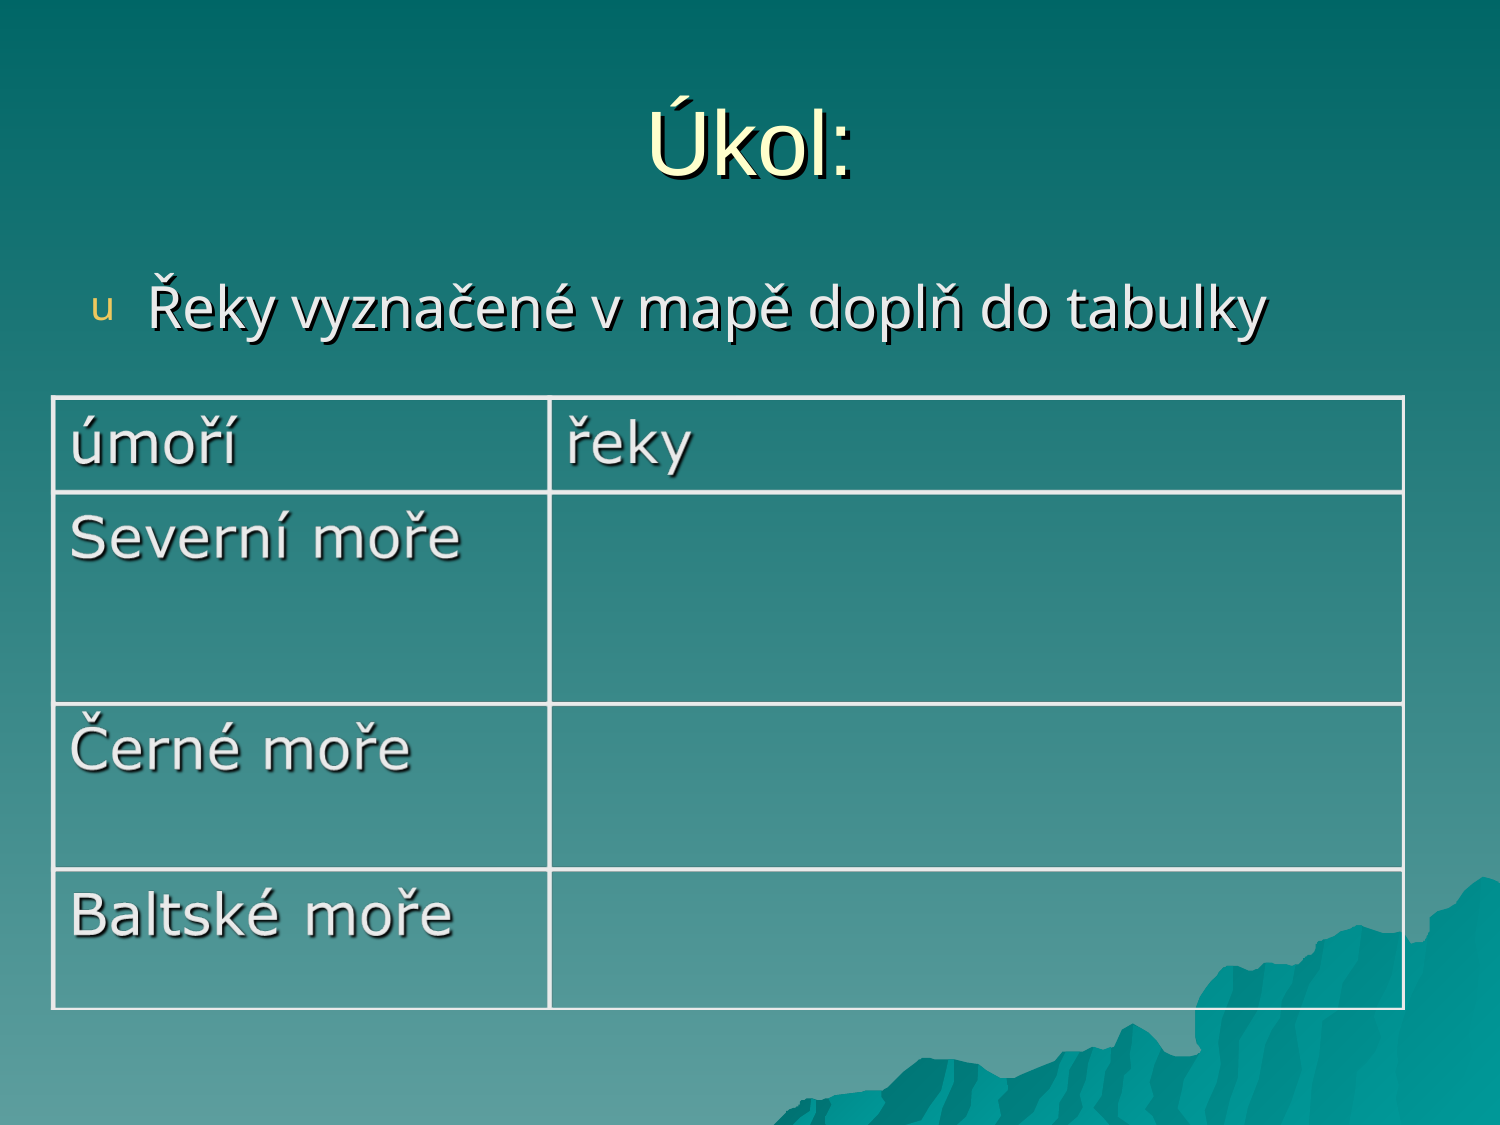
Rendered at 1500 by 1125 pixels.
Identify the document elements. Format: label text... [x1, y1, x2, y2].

list Řeky vyznačené v mapě doplň do tabulky [75, 262, 1426, 386]
title Úkol: [75, 45, 1426, 233]
picture [32, 386, 1405, 1010]
